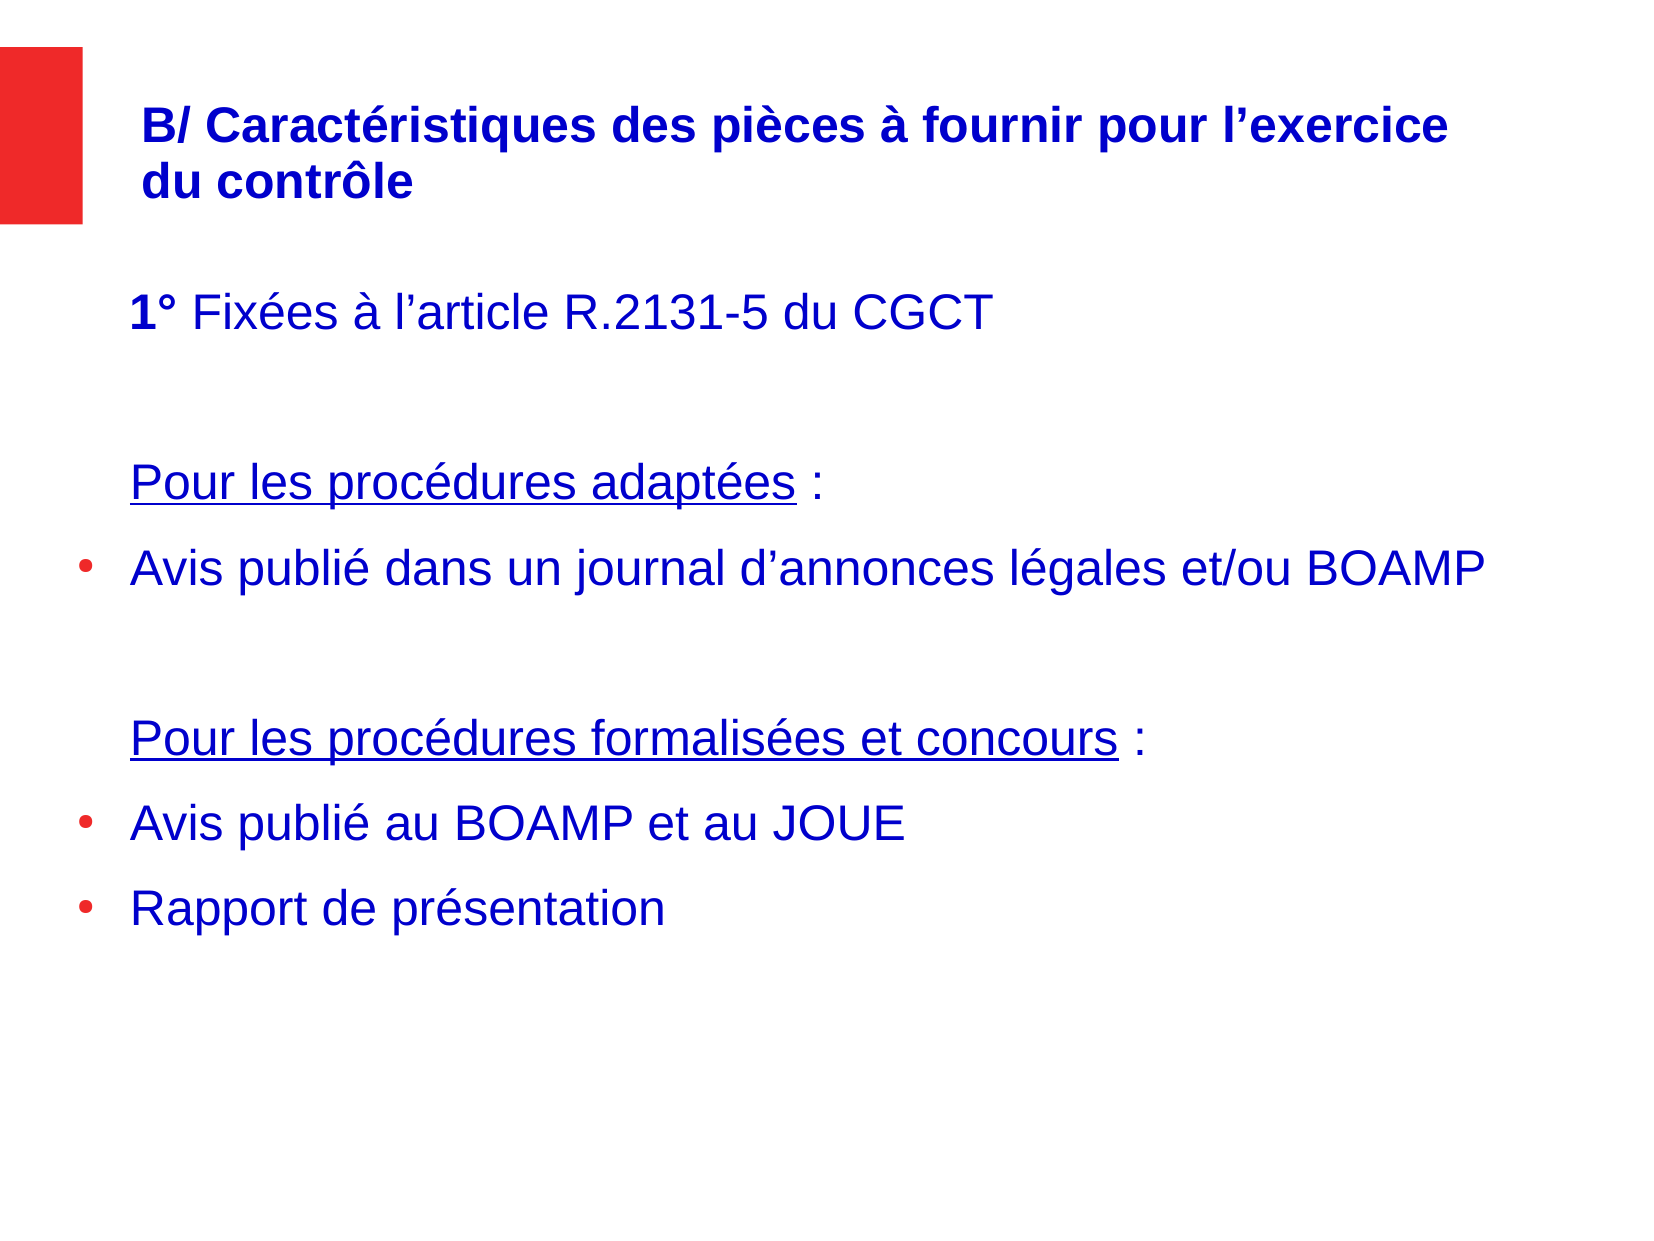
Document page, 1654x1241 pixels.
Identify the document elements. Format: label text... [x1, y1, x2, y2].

list 1° Fixées à l’article R.2131-5 du CGCT Pour les procédures adaptées : Avis publié dans un journal d’annonces légales et/ou BOAMP Pour les procédures formalisées et concours : Avis publié au BOAMP et au JOUE Rapport de présentation [59, 284, 1489, 945]
title B/ Caractéristiques des pièces à fournir pour l’exercice du contrôle [70, 41, 1524, 265]
